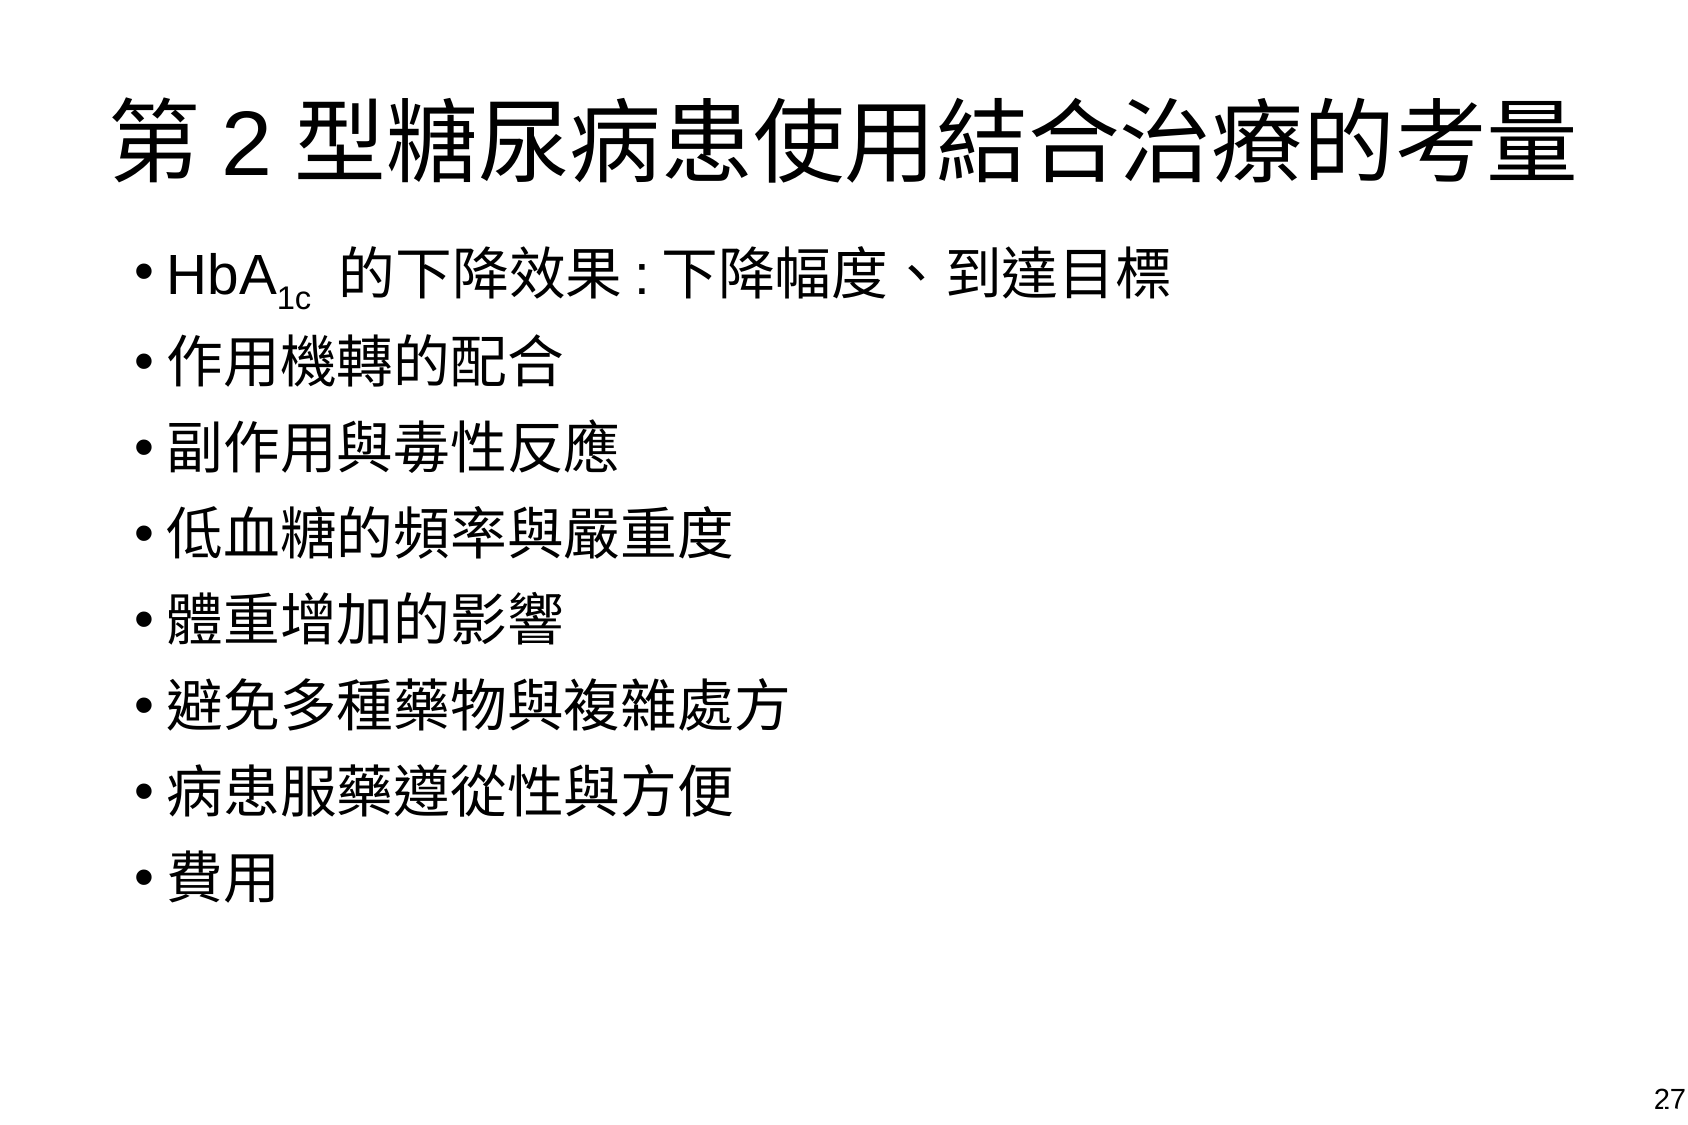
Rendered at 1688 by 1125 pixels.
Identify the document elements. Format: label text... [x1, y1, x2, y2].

text_box 5-1a [1595, 1082, 1688, 1125]
title 第2型糖尿病患使用結合治療的考量 [84, 45, 1604, 233]
list HbA1c 的下降效果:下降幅度、到達目標 作用機轉的配合 副作用與毒性反應 低血糖的頻率與嚴重度 體重增加的影響 避免多種藥物與複雜處方 病患服藥遵從性與方便 費用 [126, 224, 1409, 930]
